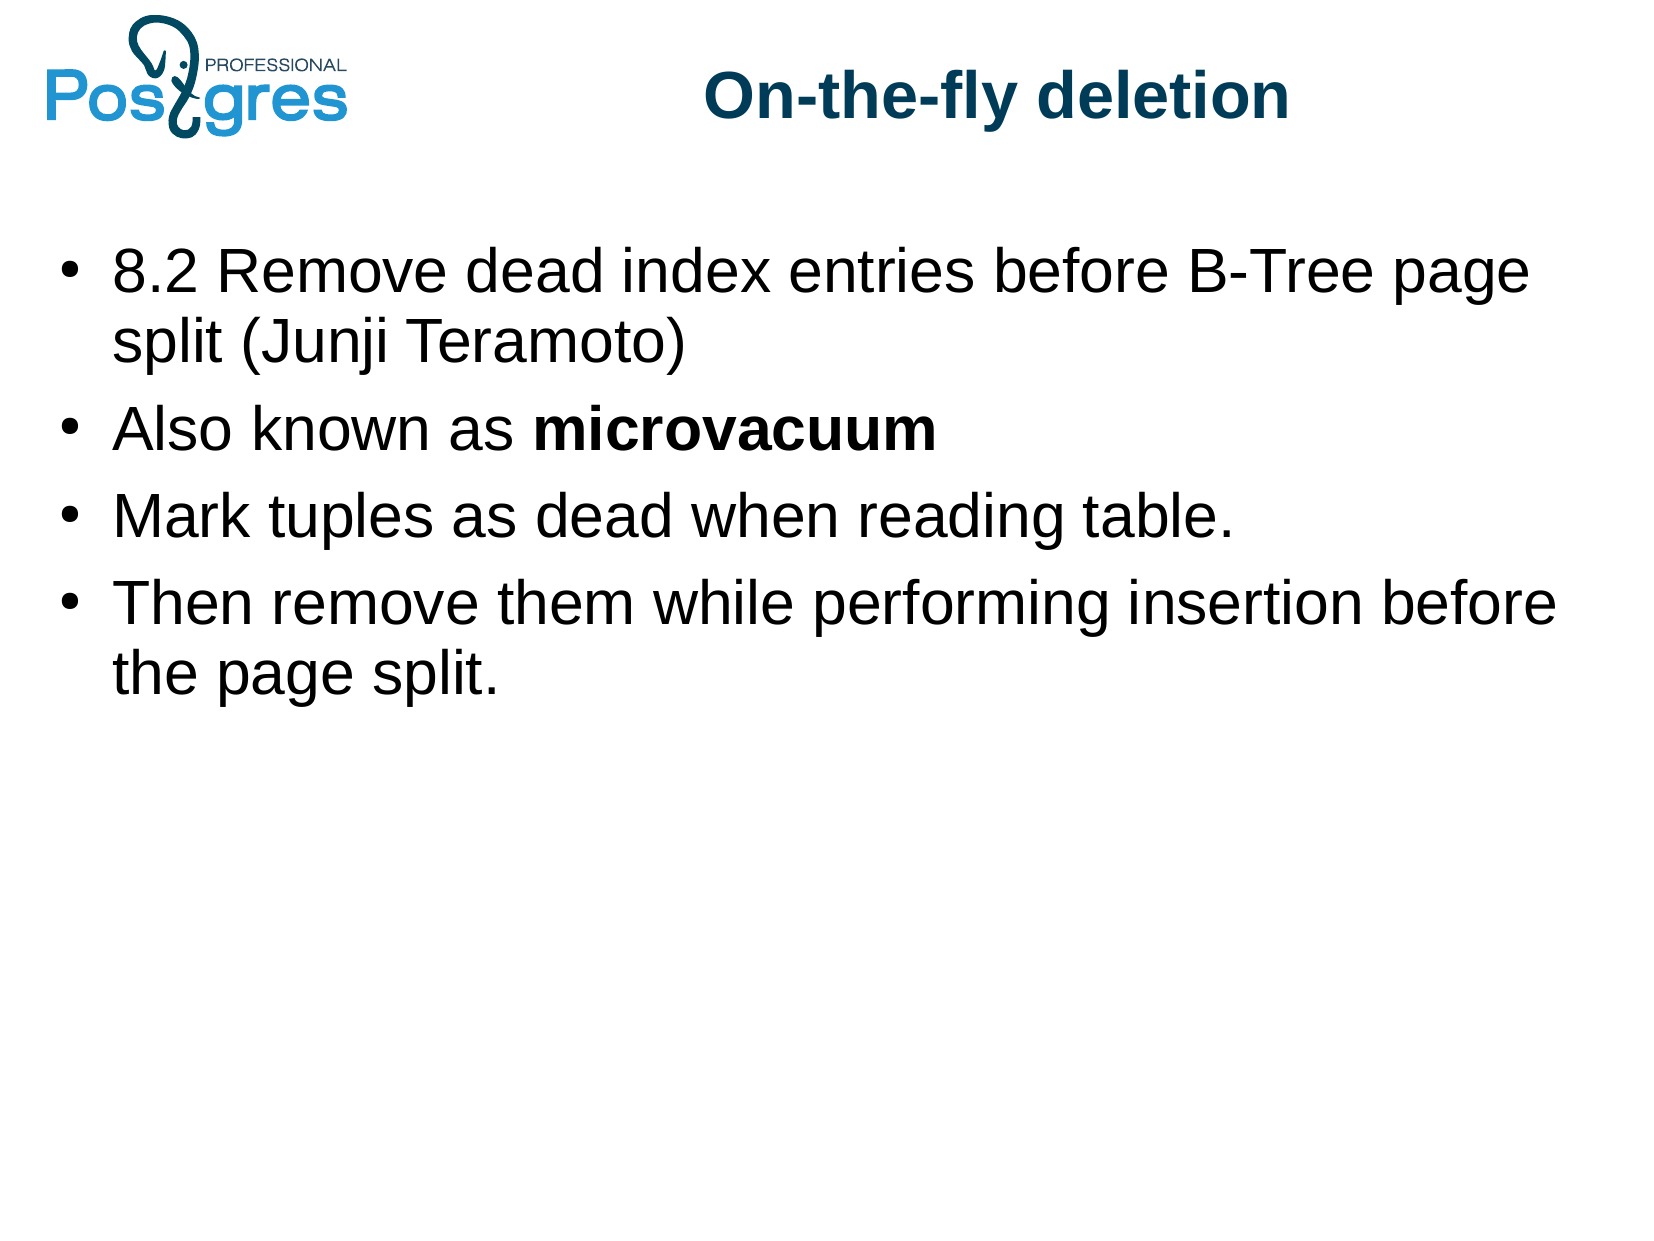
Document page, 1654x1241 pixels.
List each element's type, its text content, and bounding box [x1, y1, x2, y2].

list 8.2 Remove dead index entries before B-Tree page split (Junji Teramoto) Also known as microvacuum Mark tuples as dead when reading table. Then remove them while performing insertion before the page split. [41, 236, 1601, 1193]
title On-the-fly deletion [389, 49, 1607, 142]
